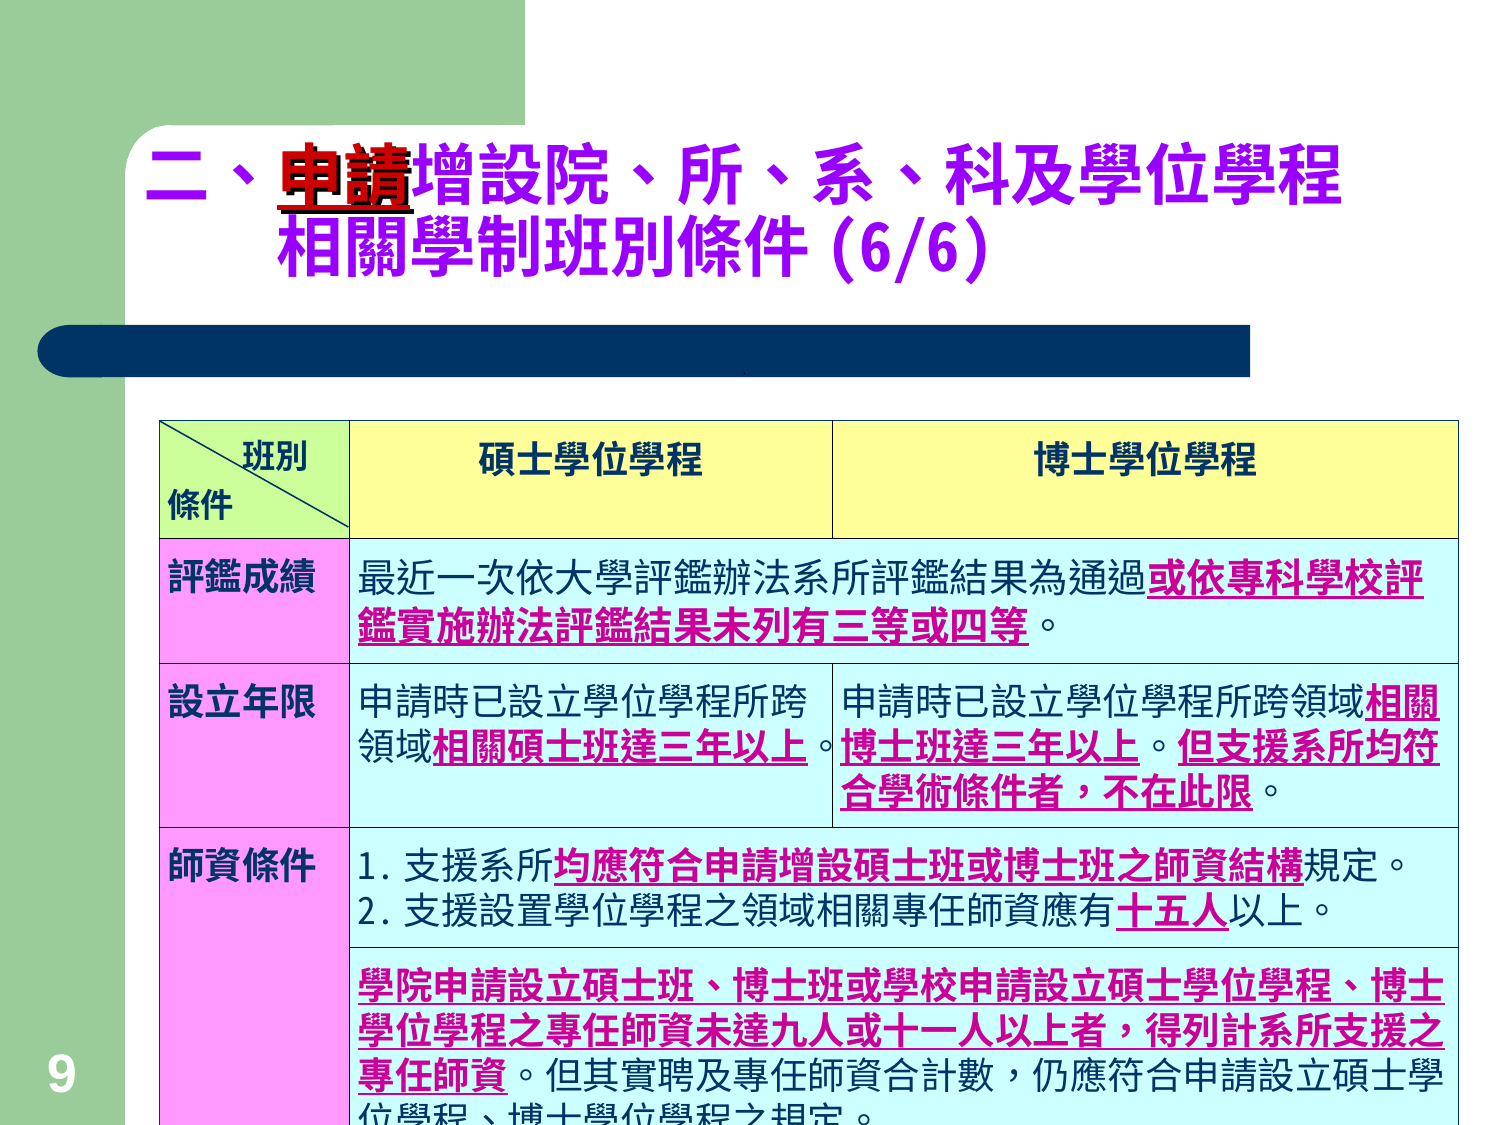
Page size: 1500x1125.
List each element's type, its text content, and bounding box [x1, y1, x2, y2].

table_cell 評鑑成績 [160, 539, 349, 663]
table_header 班別 條件 [164, 421, 349, 525]
table_cell 師資條件 [160, 828, 349, 1125]
table_cell 1.支援系所均應符合申請增設碩士班或博士班之師資結構規定。 2.支援設置學位學程之領域相關專任師資應有十五人以上。 [350, 828, 1458, 947]
table_cell 最近一次依大學評鑑辦法系所評鑑結果為通過或依專科學校評鑑實施辦法評鑑結果未列有三等或四等。 [350, 539, 1458, 663]
table_cell 申請時已設立學位學程所跨領域相關博士班達三年以上。但支援系所均符合學術條件者，不在此限。 [833, 664, 1458, 827]
table_cell 設立年限 [160, 664, 349, 827]
table_cell 申請時已設立學位學程所跨領域相關碩士班達三年以上。 [350, 664, 832, 827]
table_header 碩士學位學程 [350, 421, 832, 538]
table_cell 學院申請設立碩士班、博士班或學校申請設立碩士學位學程、博士學位學程之專任師資未達九人或十一人以上者，得列計系所支援之專任師資。但其實聘及專任師資合計數，仍應符合申請設立碩士學位學程、博士學位學程之規定。 [350, 948, 1458, 1125]
table_header 班別 條件 [160, 423, 349, 538]
title 二、申請增設院、所、系、科及學位學程相關學制班別條件(6/6) [135, 137, 1413, 302]
table_header 博士學位學程 [833, 421, 1458, 538]
